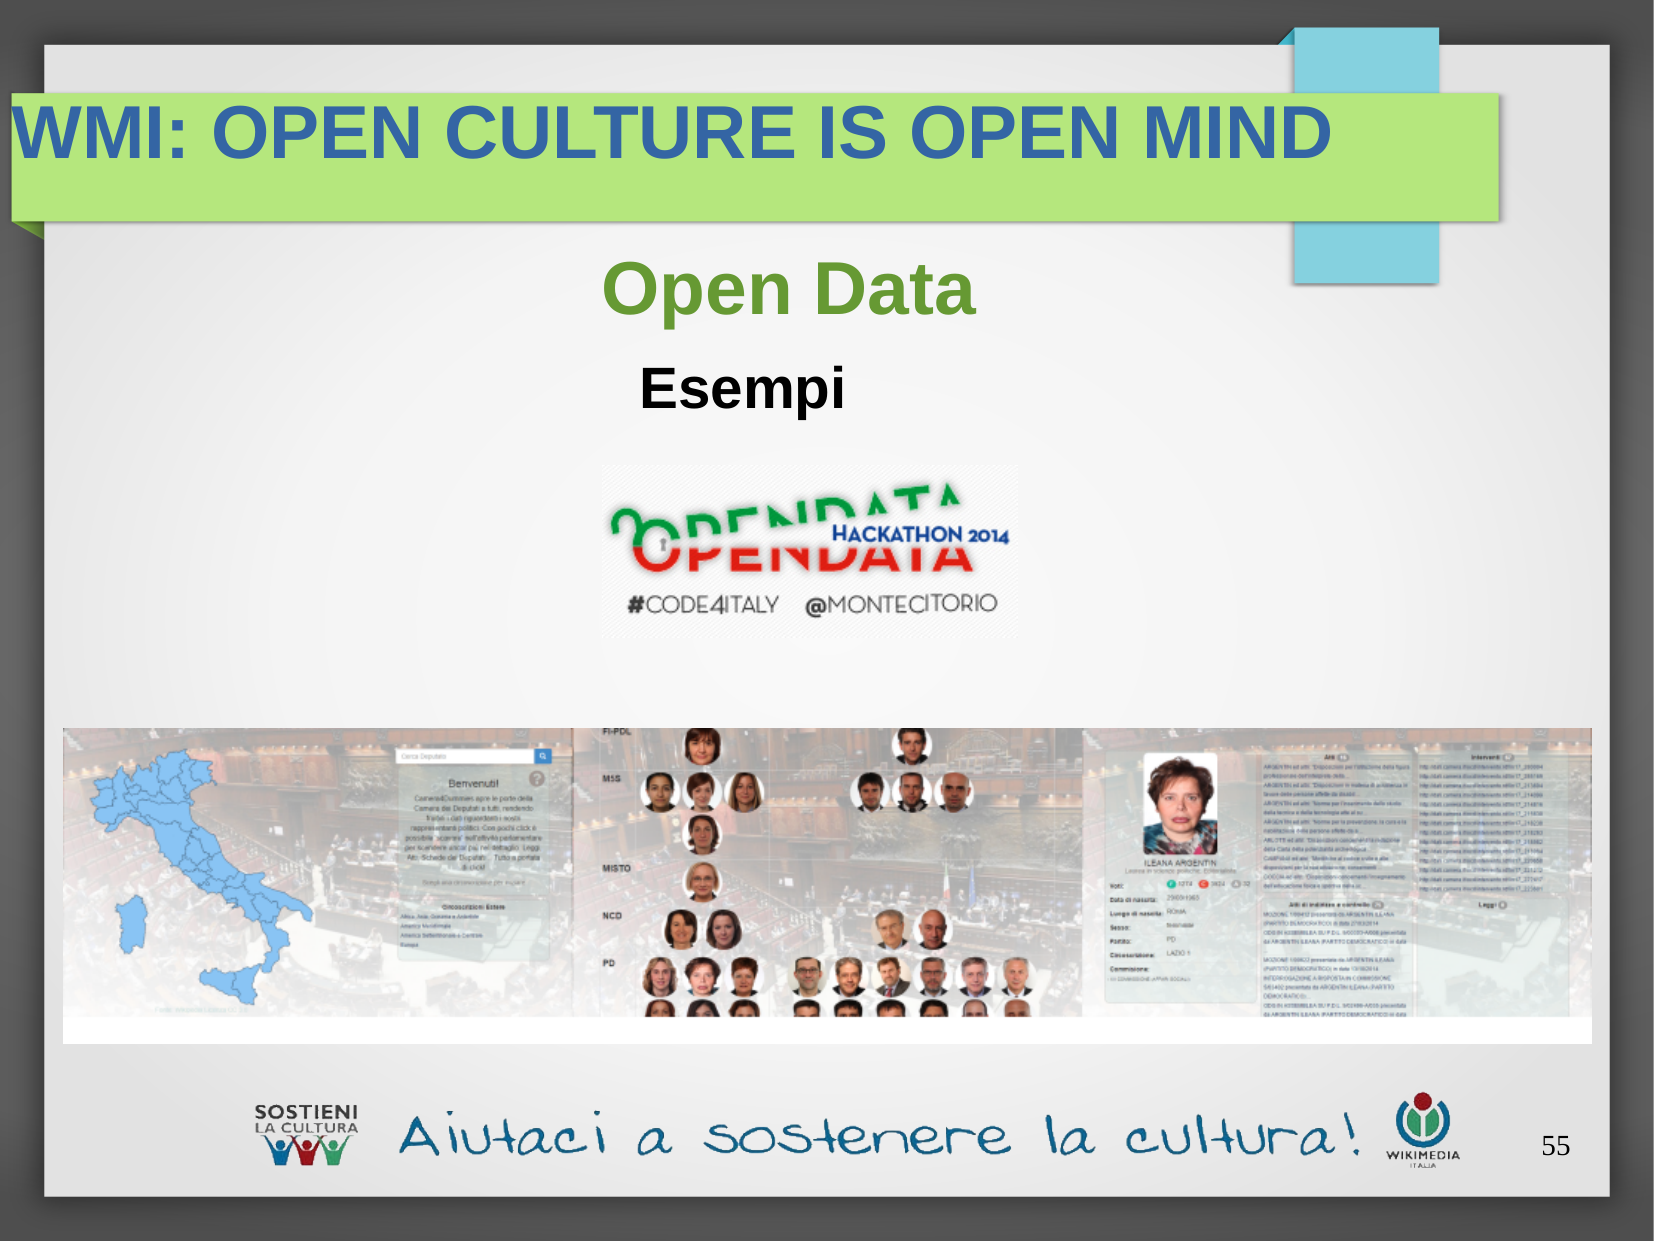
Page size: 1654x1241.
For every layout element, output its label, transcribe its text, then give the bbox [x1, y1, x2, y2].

text_box Open Data [342, 239, 1236, 338]
subtitle [94, 614, 1607, 1123]
text_box Esempi [624, 348, 922, 443]
title WMI: OPEN CULTURE IS OPEN MIND [11, 17, 1642, 249]
picture [0, 0, 1654, 1241]
